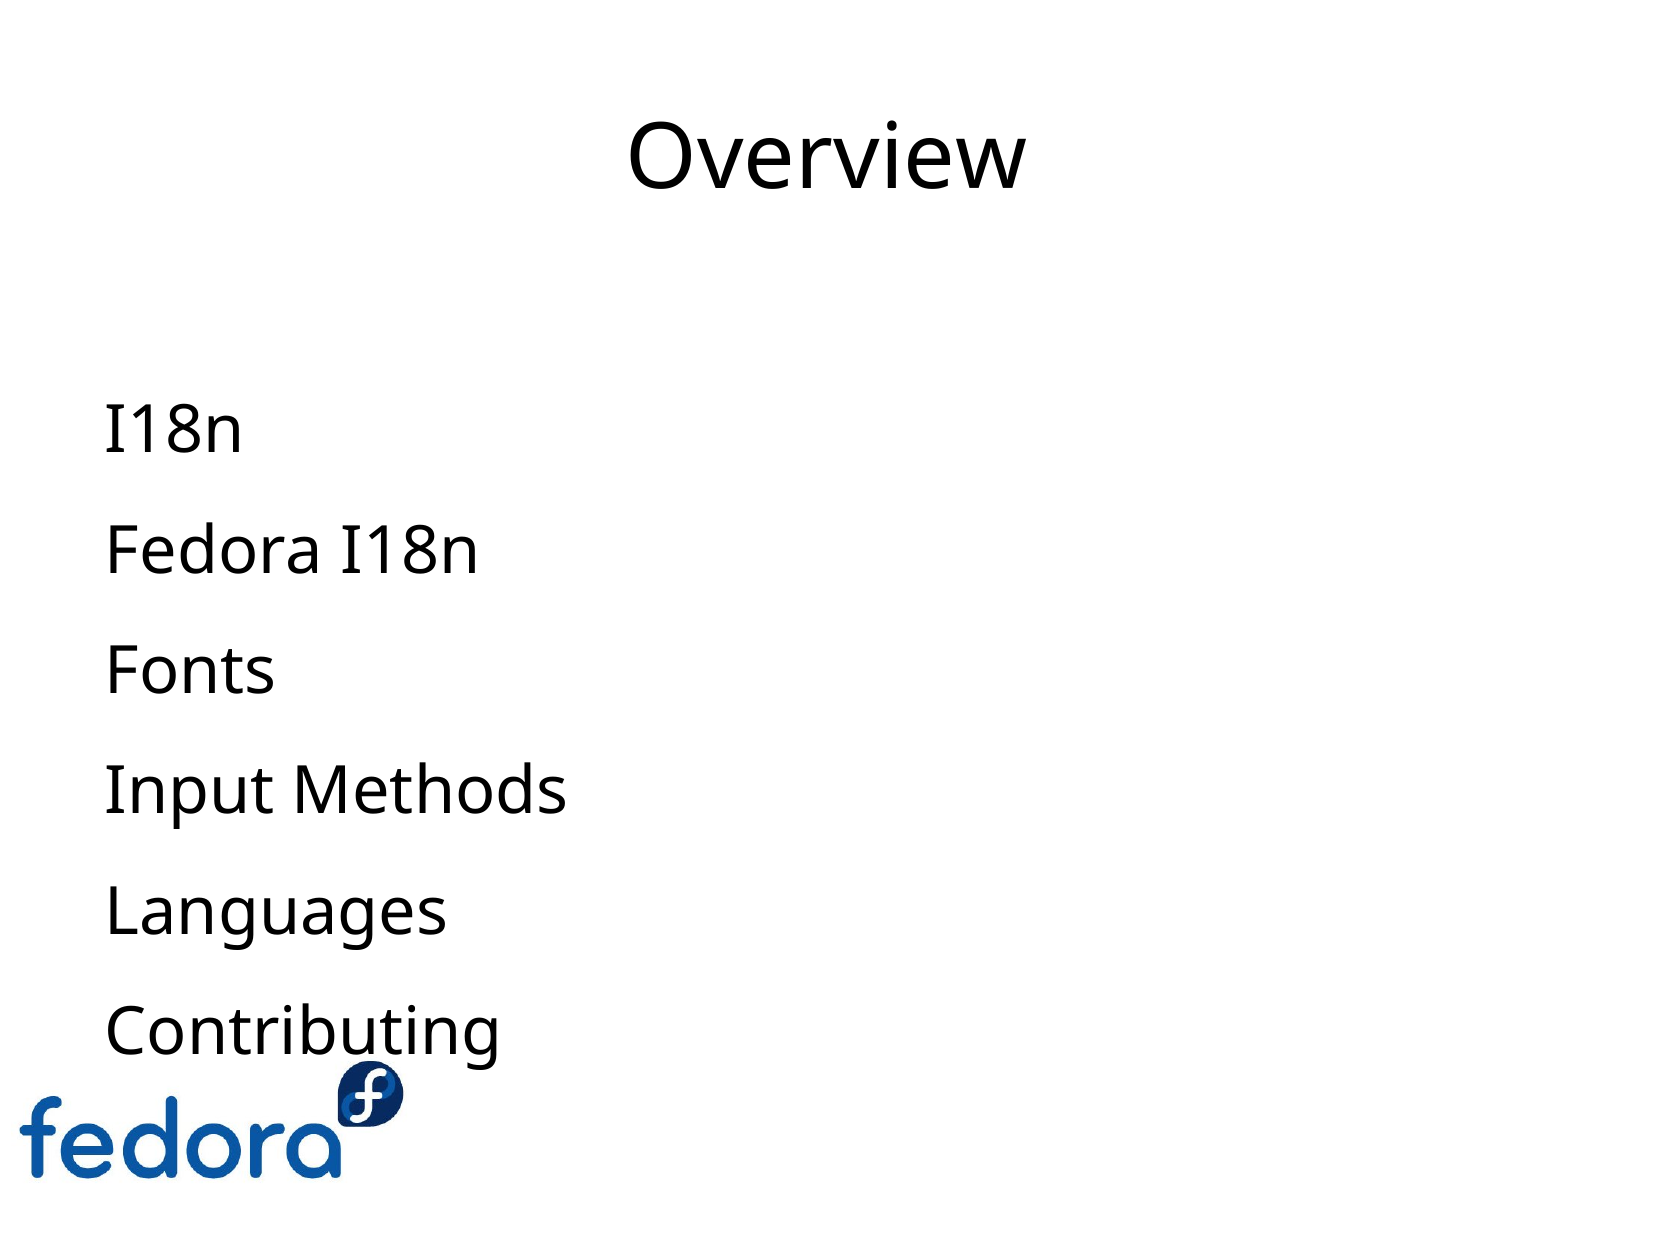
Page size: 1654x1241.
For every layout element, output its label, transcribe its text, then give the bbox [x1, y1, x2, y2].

list I18n Fedora I18n Fonts Input Methods Languages Contributing [86, 381, 1576, 1057]
picture [11, 1049, 413, 1199]
title Overview [82, 49, 1571, 257]
